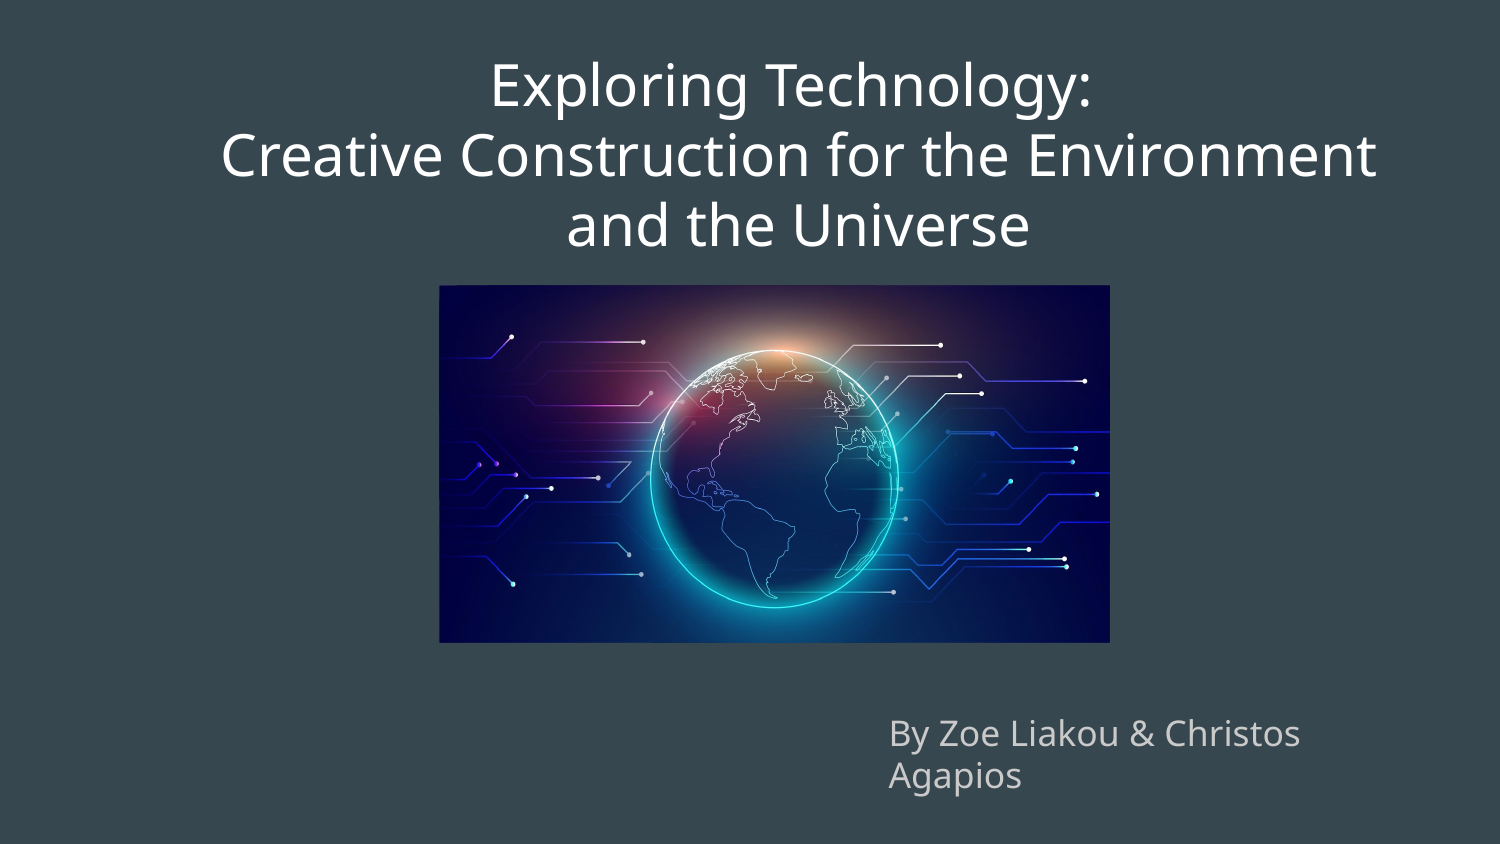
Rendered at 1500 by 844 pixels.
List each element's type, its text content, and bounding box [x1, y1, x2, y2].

text_box By Zoe Liakou & Christos Agapios [873, 695, 1336, 764]
title Exploring Technology: Creative Construction for the Environment and the Universe [188, 49, 1410, 343]
picture [439, 285, 1110, 643]
